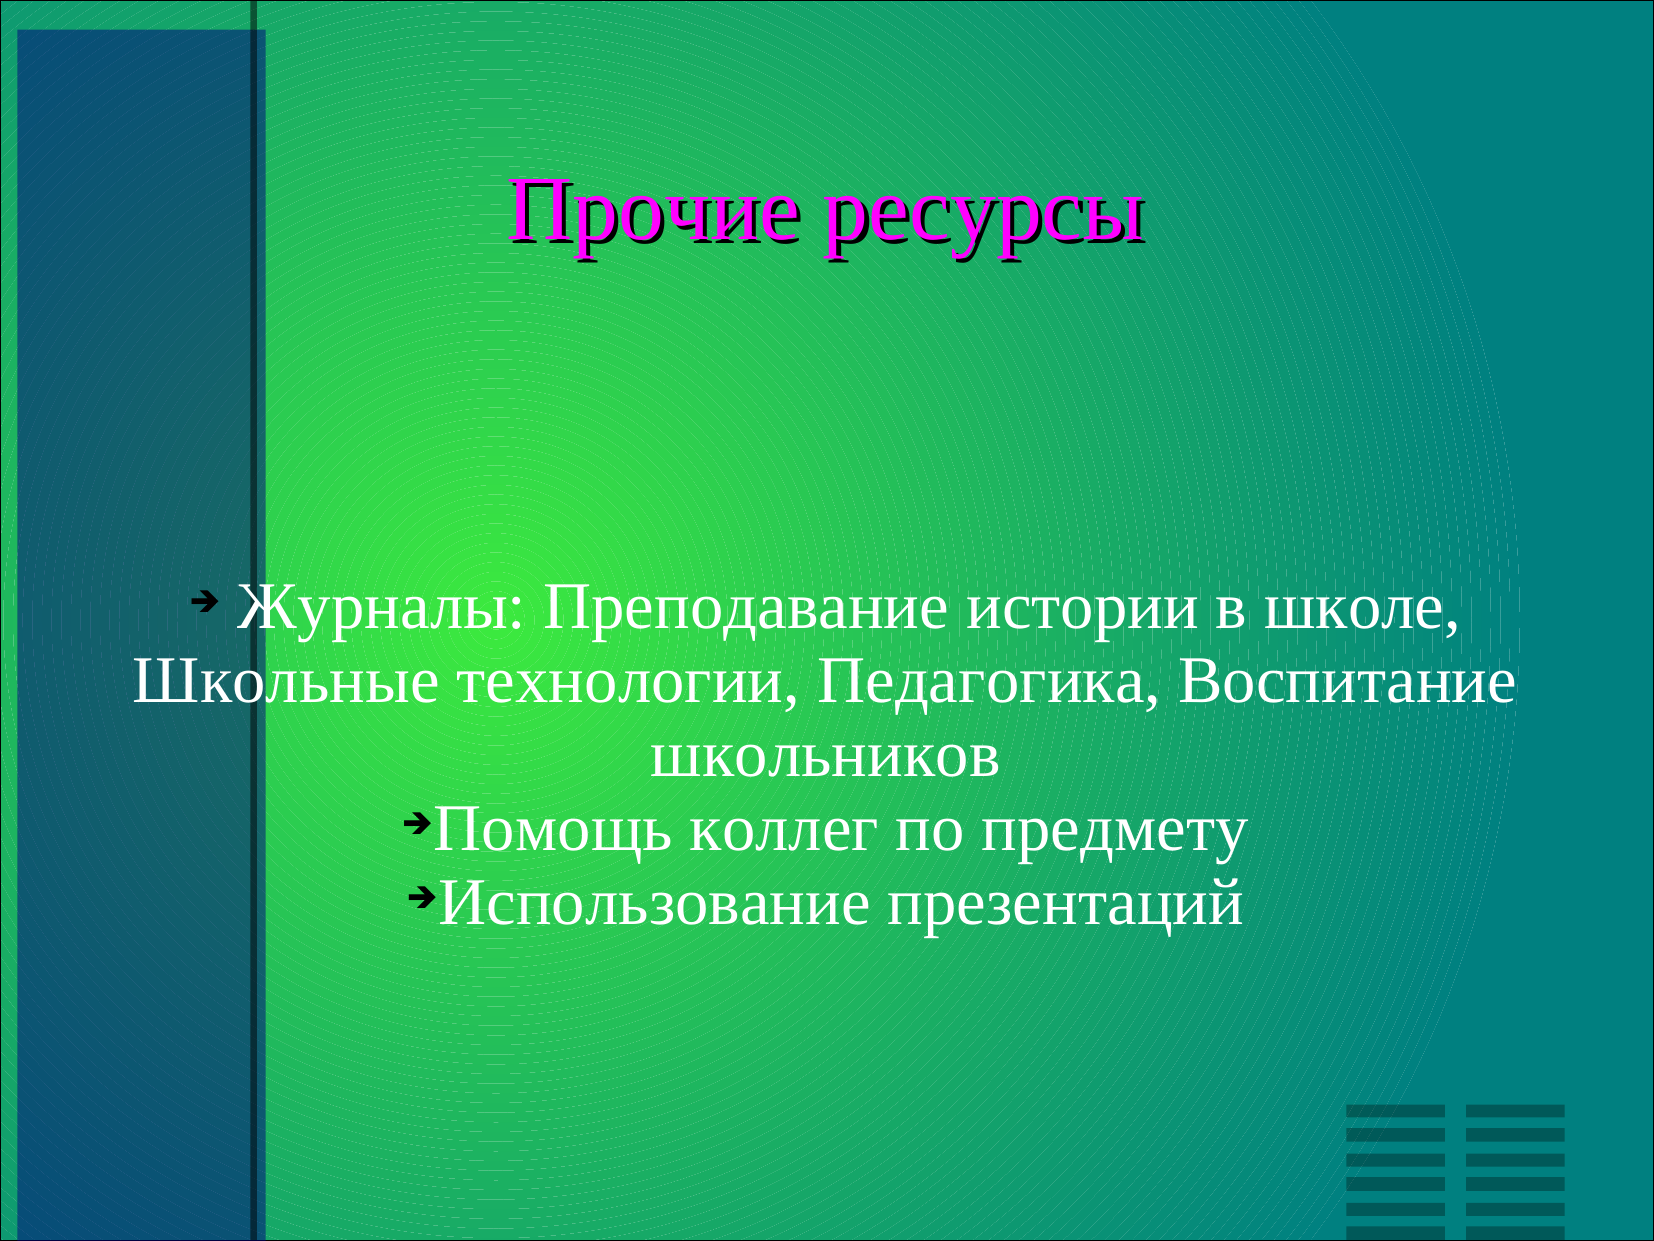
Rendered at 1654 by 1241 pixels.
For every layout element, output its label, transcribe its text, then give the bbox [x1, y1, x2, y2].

title Прочие ресурсы [119, 112, 1533, 305]
subtitle Журналы: Преподавание истории в школе, Школьные технологии, Педагогика, Воспитание школьников Помощь коллег по предмету Использование презентаций [119, 351, 1533, 1156]
